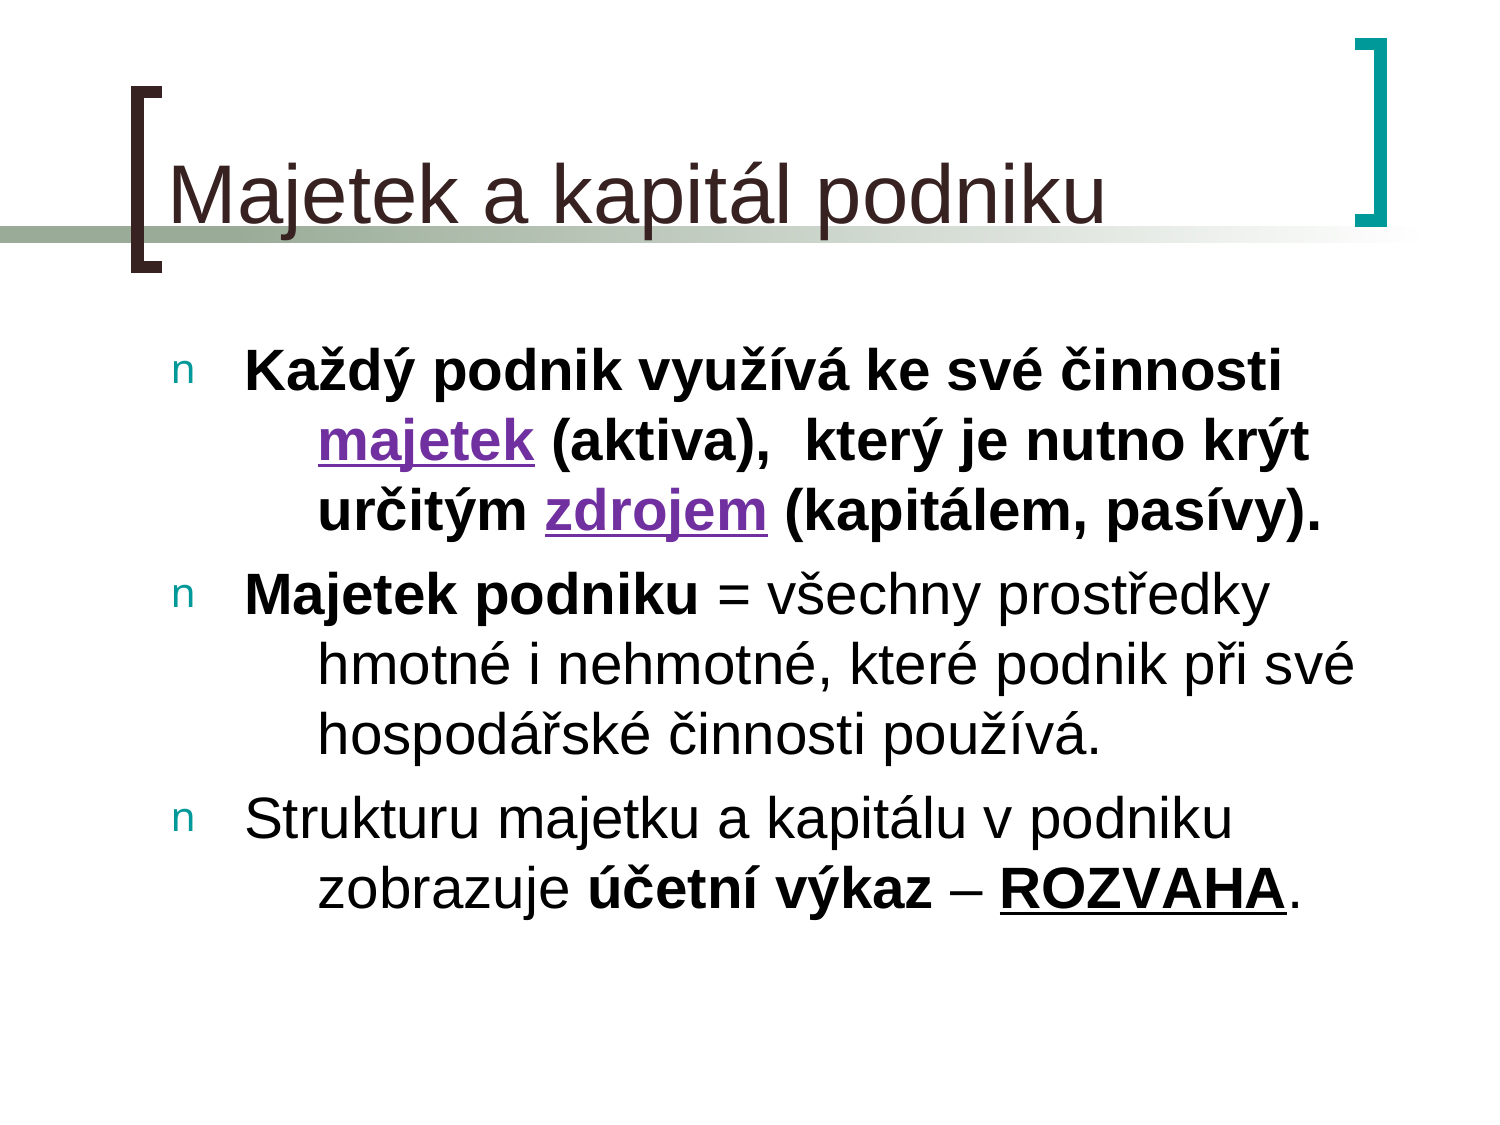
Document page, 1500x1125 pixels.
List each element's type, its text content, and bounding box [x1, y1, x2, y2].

list Každý podnik využívá ke své činnosti majetek (aktiva), který je nutno krýt určitým zdrojem (kapitálem, pasívy). Majetek podniku = všechny prostředky hmotné i nehmotné, které podnik při své hospodářské činnosti používá. Strukturu majetku a kapitálu v podniku zobrazuje účetní výkaz – ROZVAHA. [155, 324, 1413, 1000]
title Majetek a kapitál podniku [152, 15, 1328, 248]
